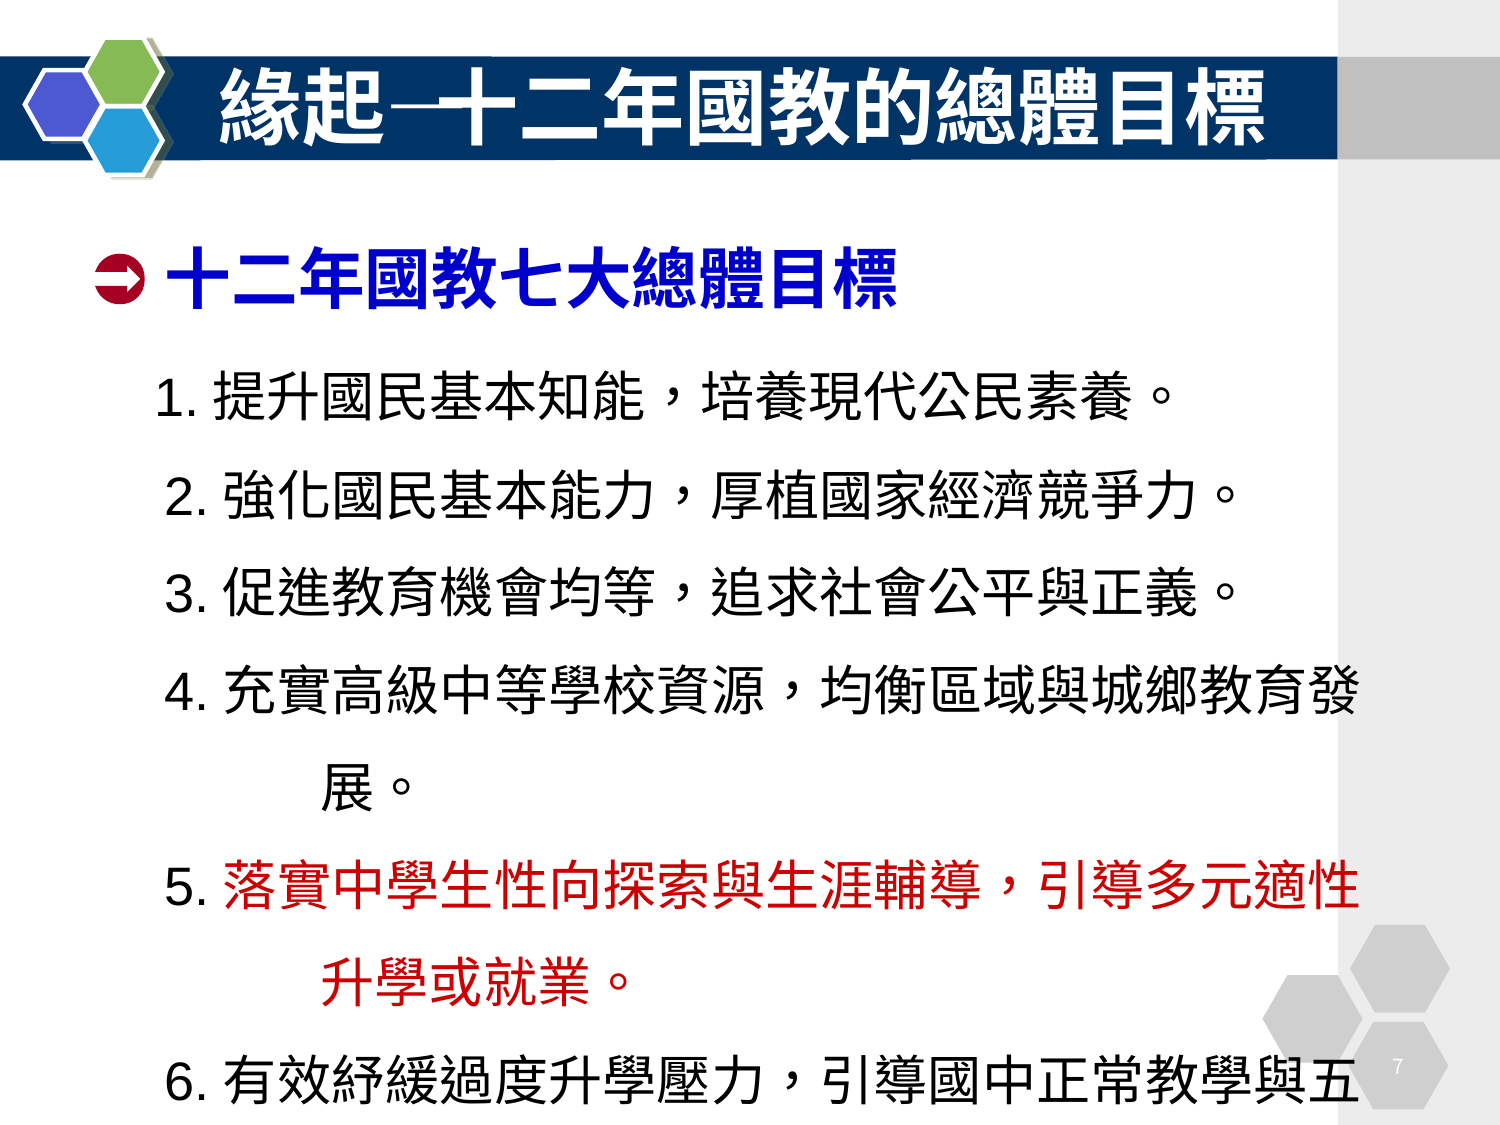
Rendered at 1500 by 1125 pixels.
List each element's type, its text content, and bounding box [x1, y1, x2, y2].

text_box 緣起—十二年國教的總體目標 [37, 47, 1449, 163]
text_box 十二年國教七大總體目標 1.提升國民基本知能，培養現代公民素養。 2.強化國民基本能力，厚植國家經濟競爭力。 3.促進教育機會均等，追求社會公平與正義。 4.充實高級中等學校資源，均衡區域與城鄉教育發 展。 5.落實中學生性向探索與生涯輔導，引導多元適性 升學或就業。 6.有效紓緩過度升學壓力，引導國中正常教學與五 育均衡發展。 7.建立學力檢測機制，確保國中學生基本素質。 [75, 188, 1390, 1125]
